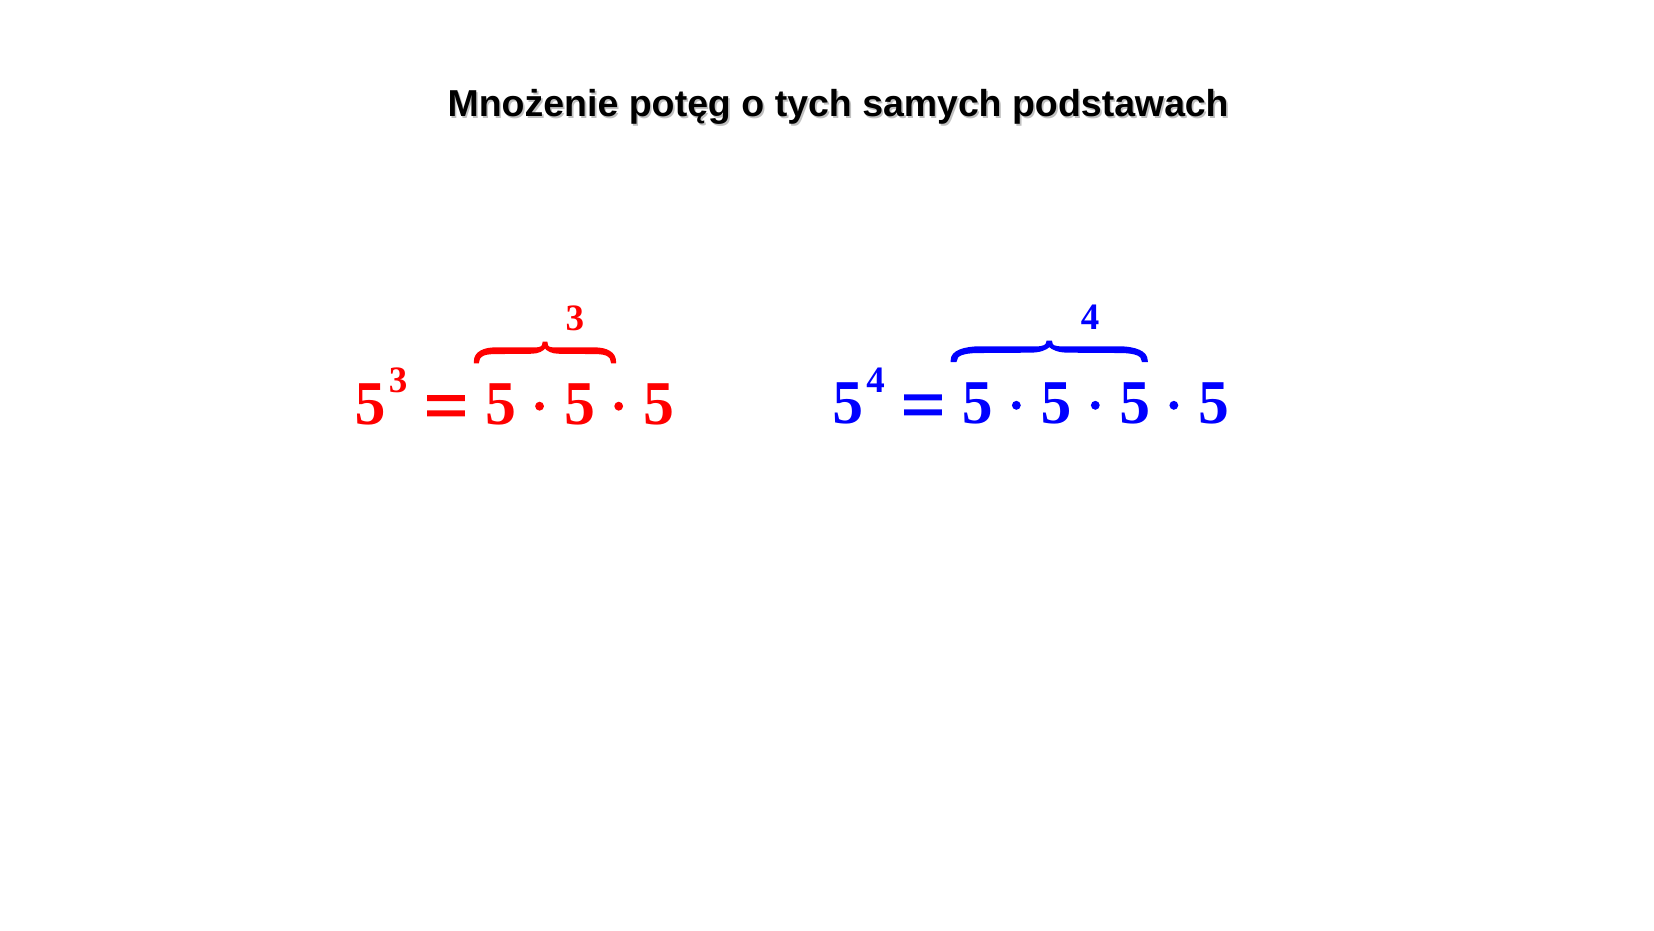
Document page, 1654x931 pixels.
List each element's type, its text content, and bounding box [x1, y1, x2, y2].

chart [826, 296, 1241, 437]
text_box Mnożenie potęg o tych samych podstawach [432, 75, 1261, 136]
chart [348, 297, 684, 438]
